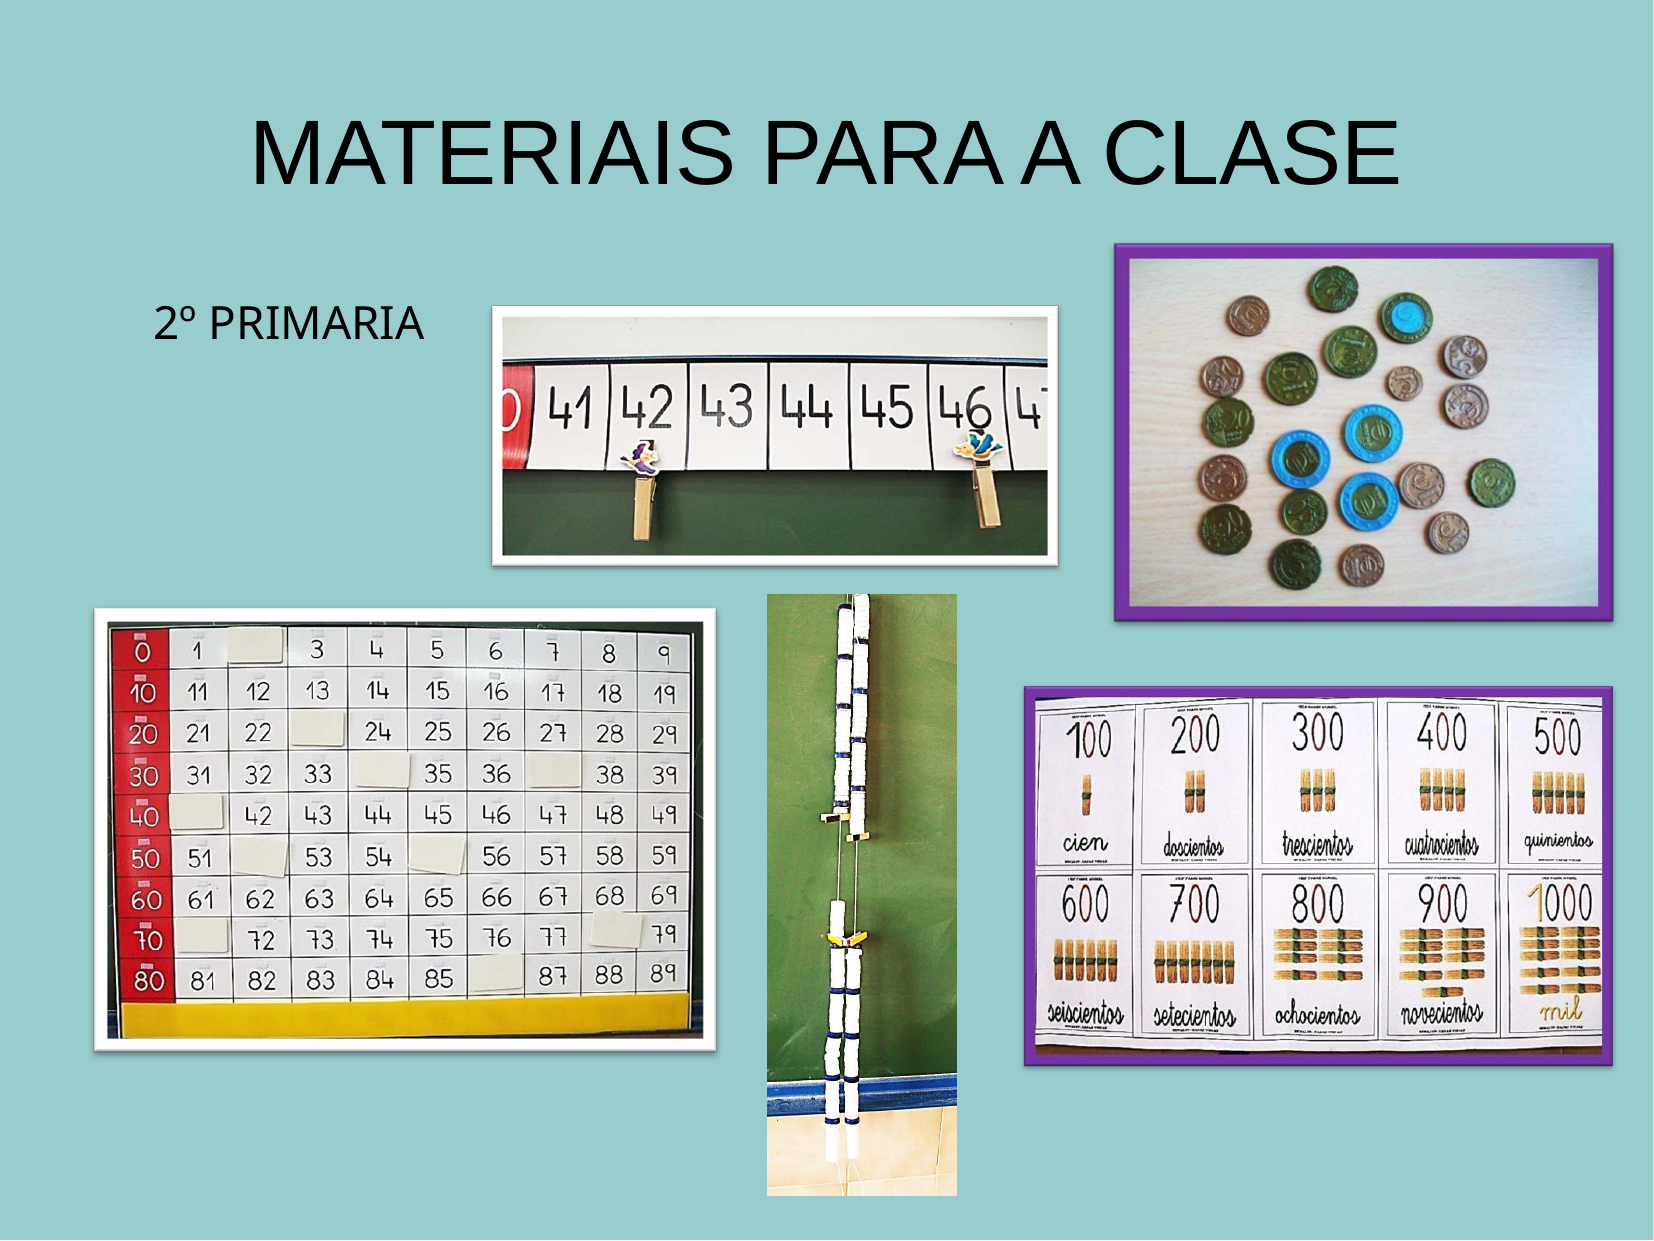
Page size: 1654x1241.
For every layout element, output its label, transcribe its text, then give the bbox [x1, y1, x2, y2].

list 2º PRIMARIA [82, 290, 1571, 1010]
picture [84, 601, 725, 1063]
title MATERIAIS PARA A CLASE [82, 49, 1571, 257]
picture [484, 300, 1065, 575]
picture [1016, 680, 1620, 1075]
picture [1104, 236, 1623, 634]
picture [767, 594, 957, 1196]
